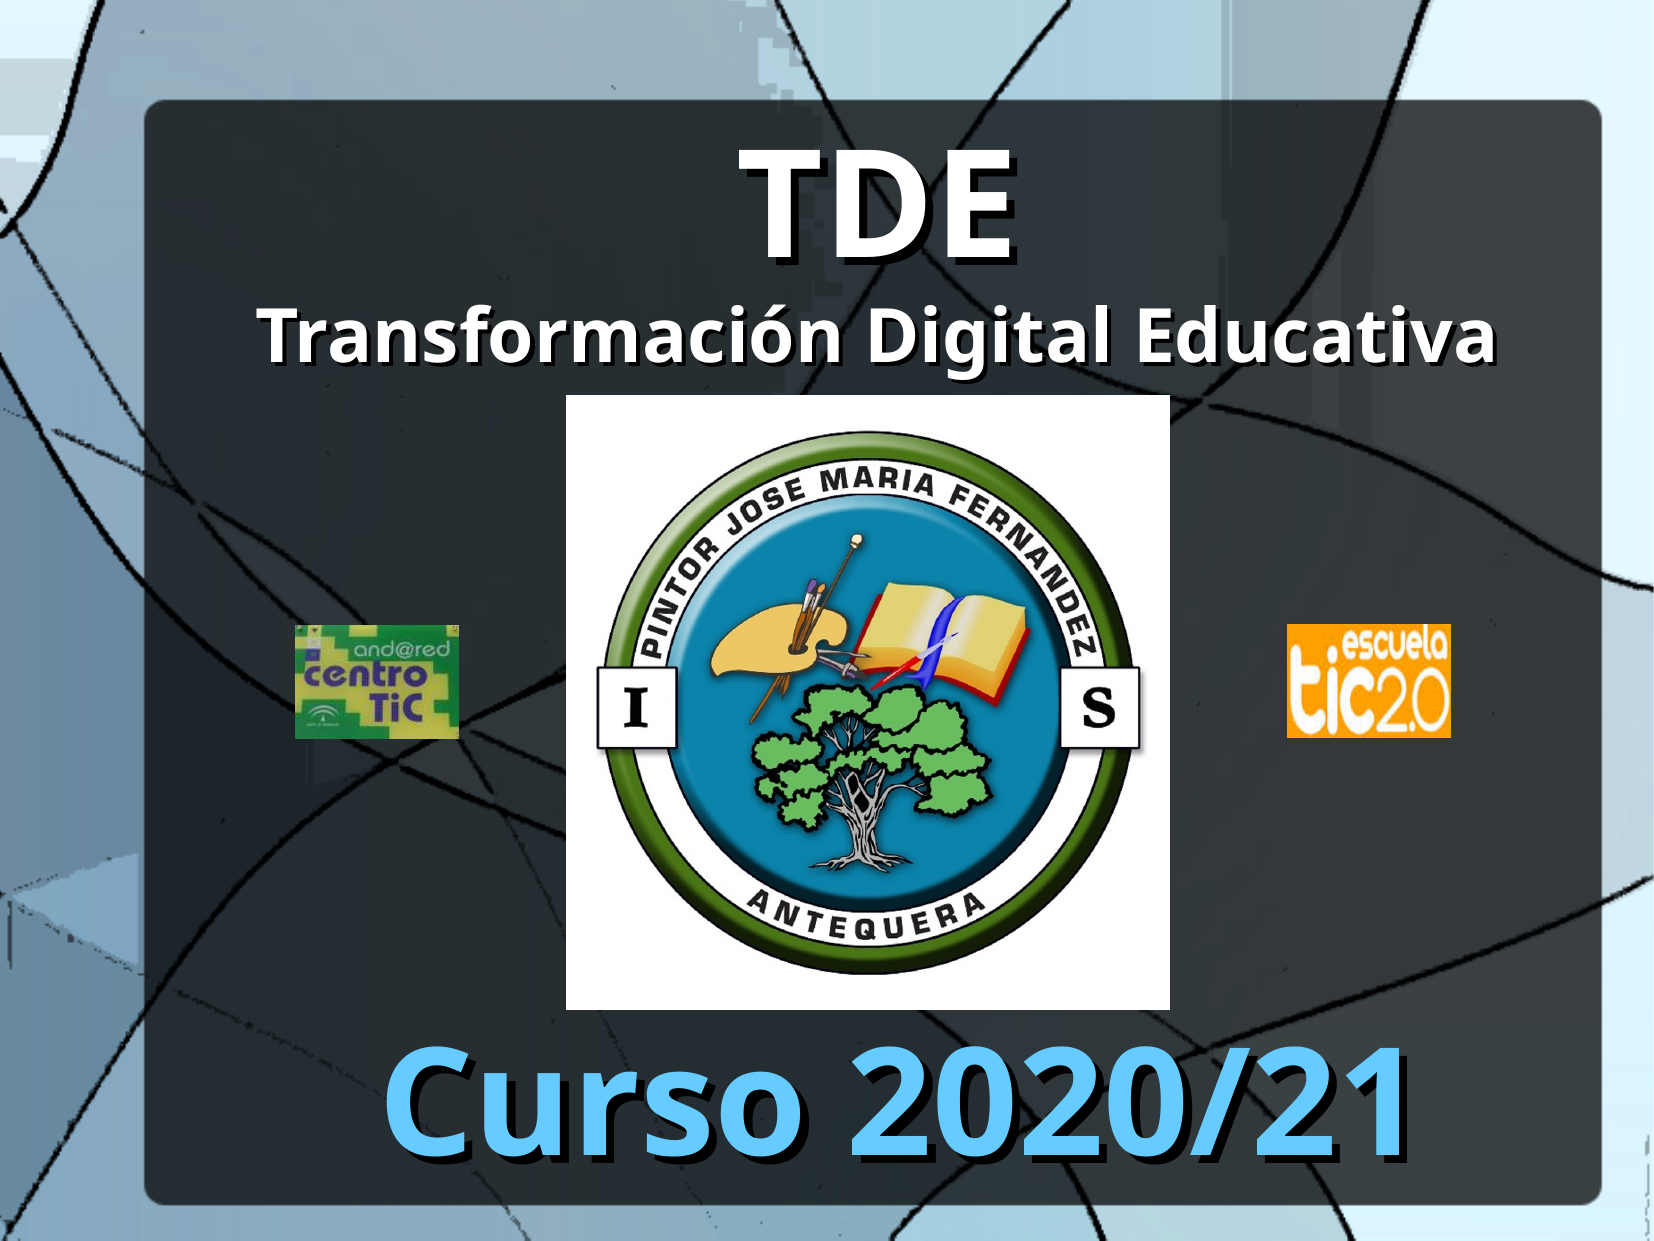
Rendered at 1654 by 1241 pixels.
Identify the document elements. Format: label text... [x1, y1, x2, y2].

picture [0, 0, 1654, 1241]
text_box Curso 2020/21 [224, 936, 1578, 1241]
text_box TDE Transformación Digital Educativa [200, 106, 1554, 378]
